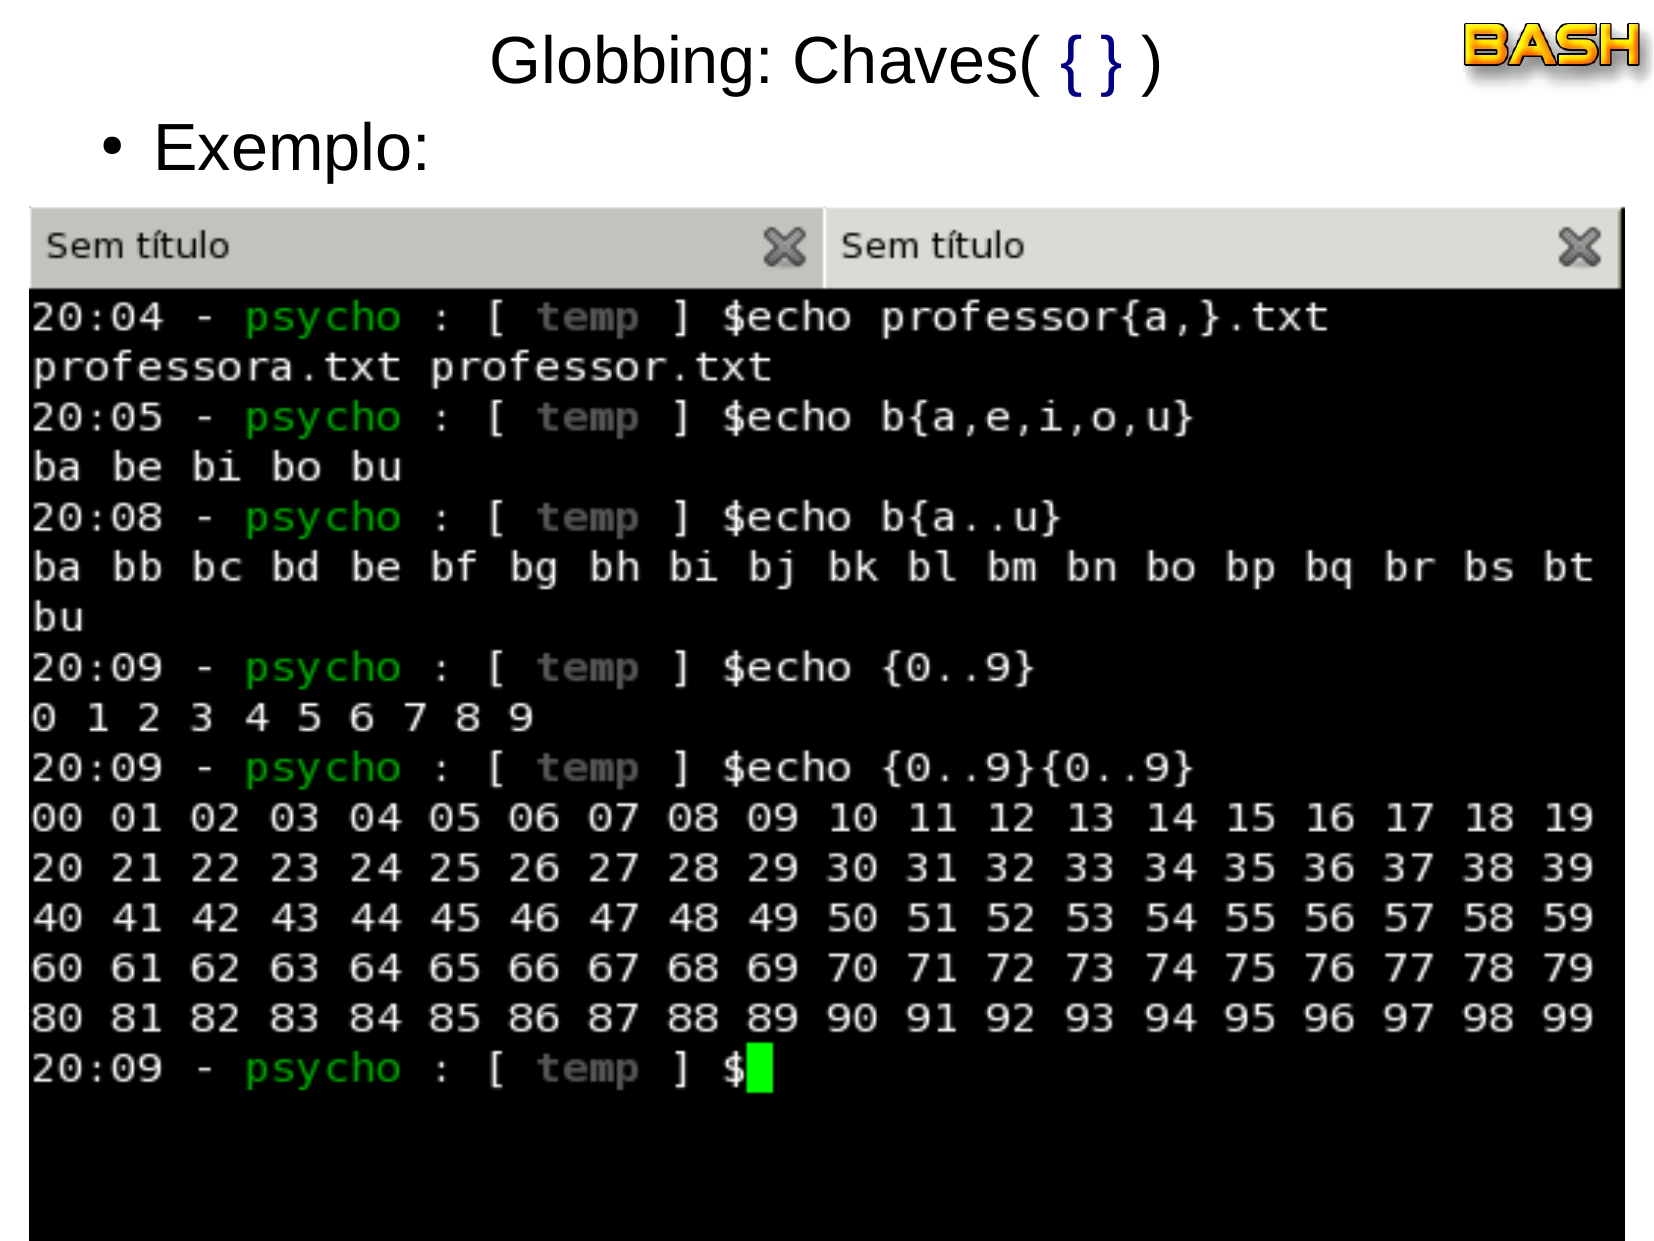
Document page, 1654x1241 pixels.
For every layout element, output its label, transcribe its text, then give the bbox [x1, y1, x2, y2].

picture [1450, 0, 1654, 96]
title Globbing: Chaves( { } ) [82, 22, 1571, 98]
list Exemplo: [82, 110, 1571, 206]
picture [29, 206, 1625, 1241]
